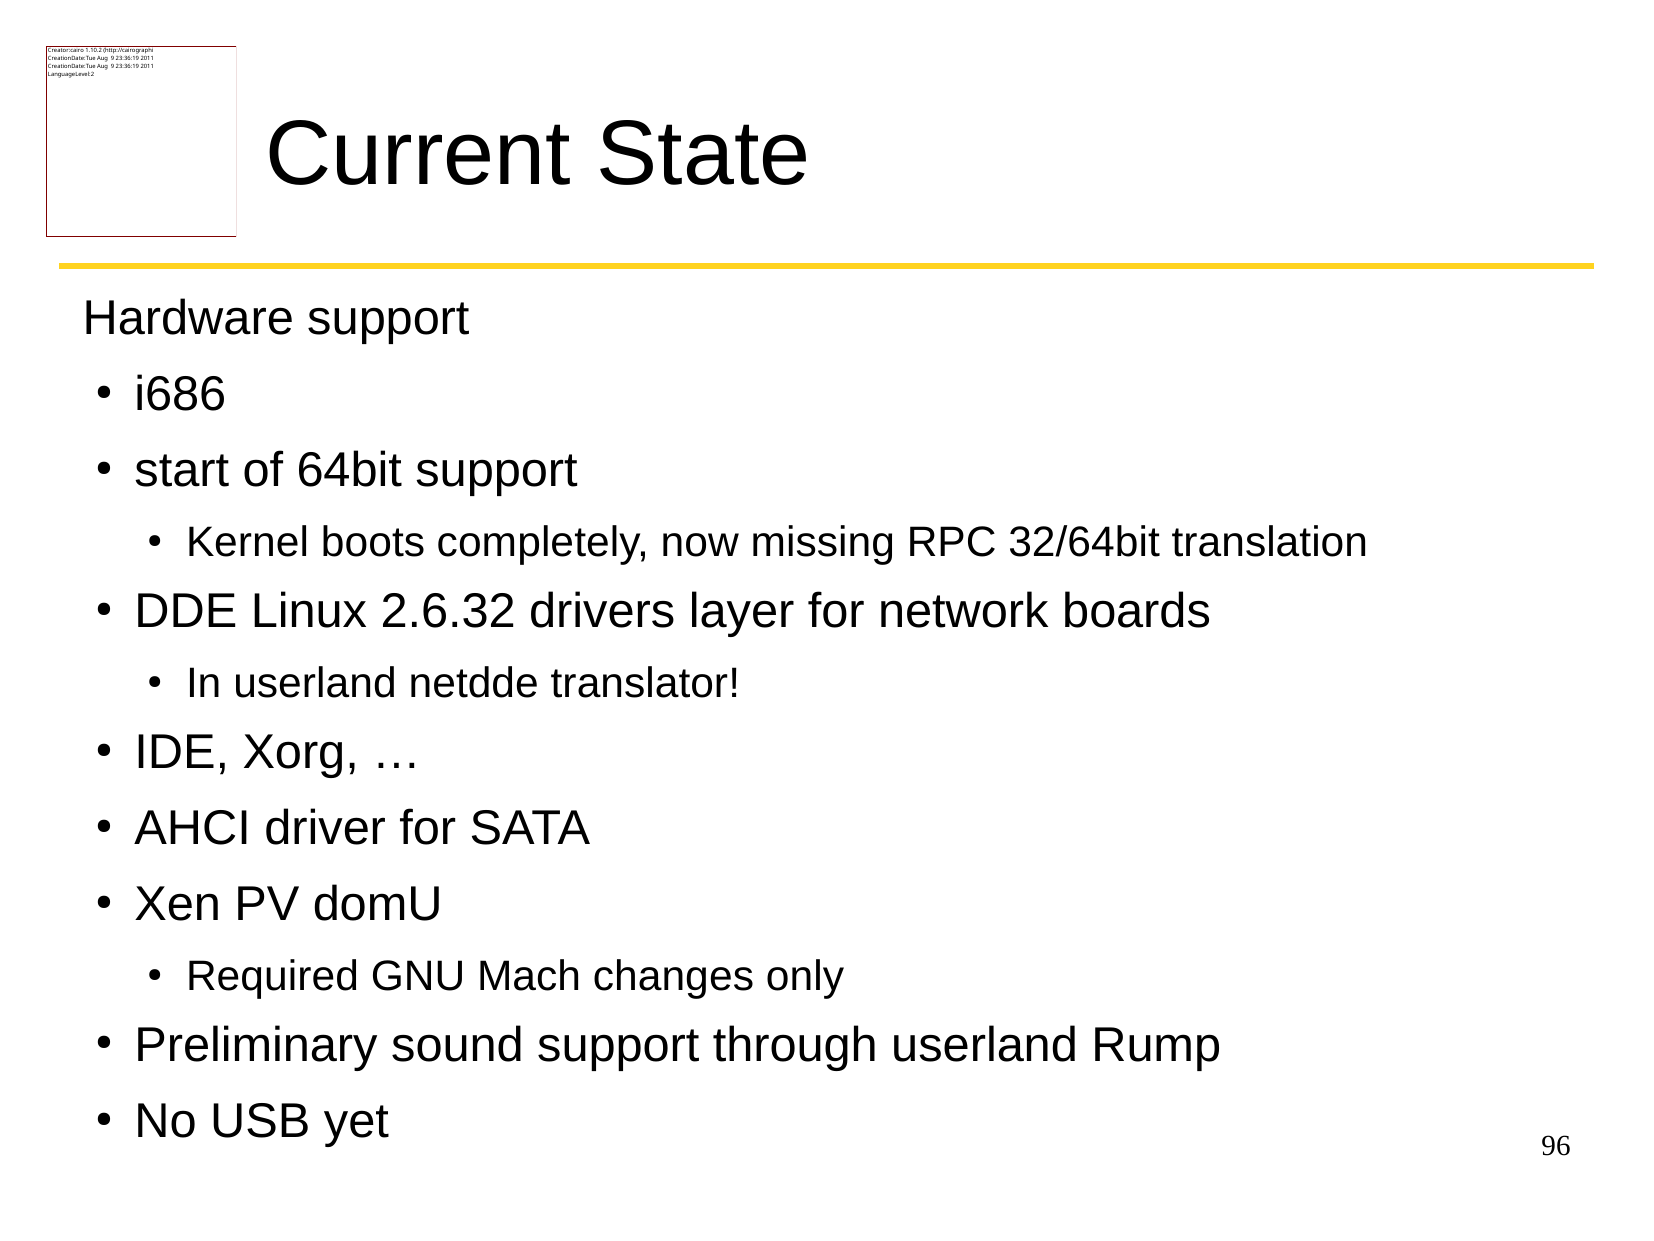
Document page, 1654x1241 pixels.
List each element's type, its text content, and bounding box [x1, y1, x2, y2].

title Current State [265, 49, 1571, 257]
list Hardware support i686 start of 64bit support Kernel boots completely, now missing RPC 32/64bit translation DDE Linux 2.6.32 drivers layer for network boards In userland netdde translator! IDE, Xorg, … AHCI driver for SATA Xen PV domU Required GNU Mach changes only Preliminary sound support through userland Rump No USB yet [82, 290, 1571, 1152]
